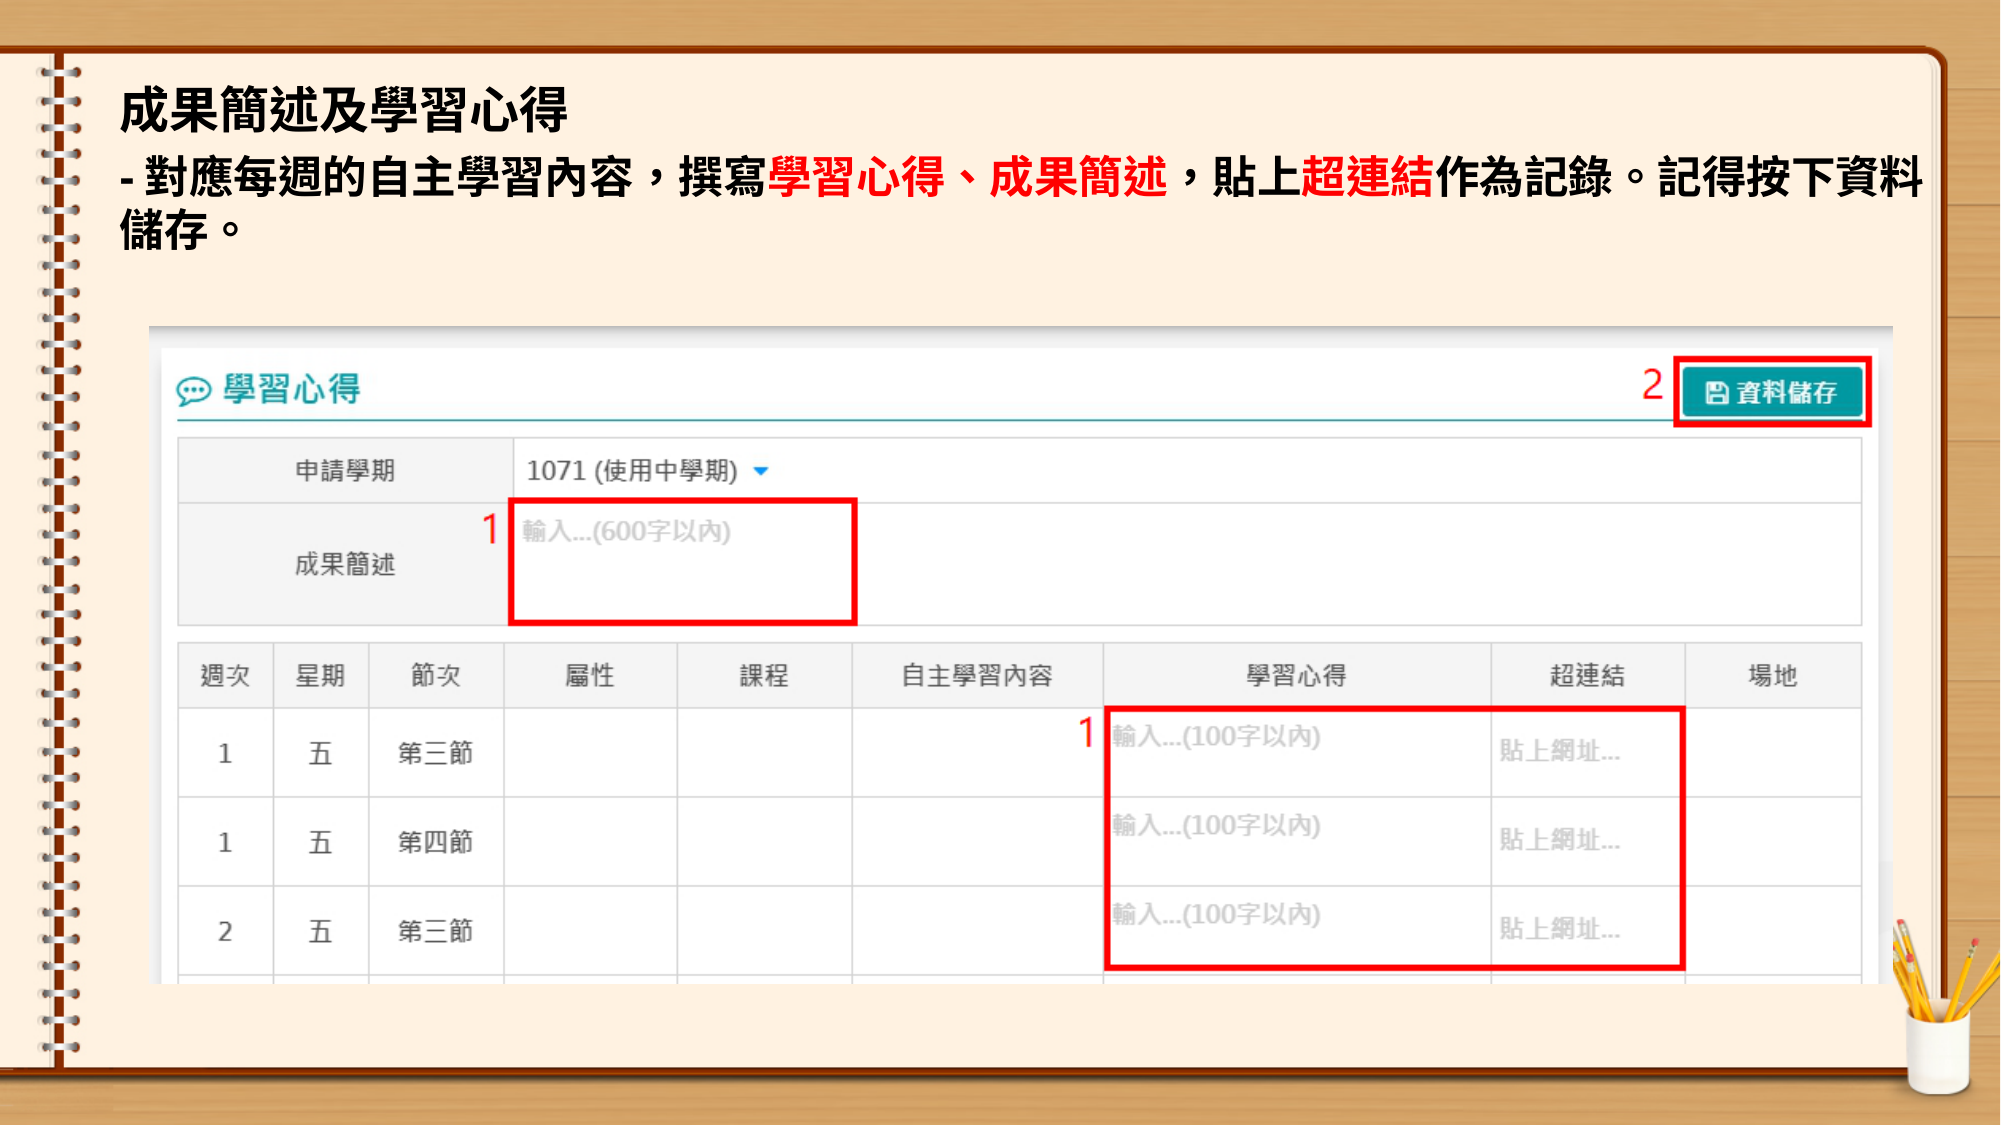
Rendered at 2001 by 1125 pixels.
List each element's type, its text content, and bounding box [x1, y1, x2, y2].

text_box 成果簡述及學習心得 -對應每週的自主學習內容，撰寫學習心得、成果簡述，貼上超連結作為記錄。記得按下資料儲存。 [104, 11, 1964, 264]
picture [0, 0, 2001, 1125]
